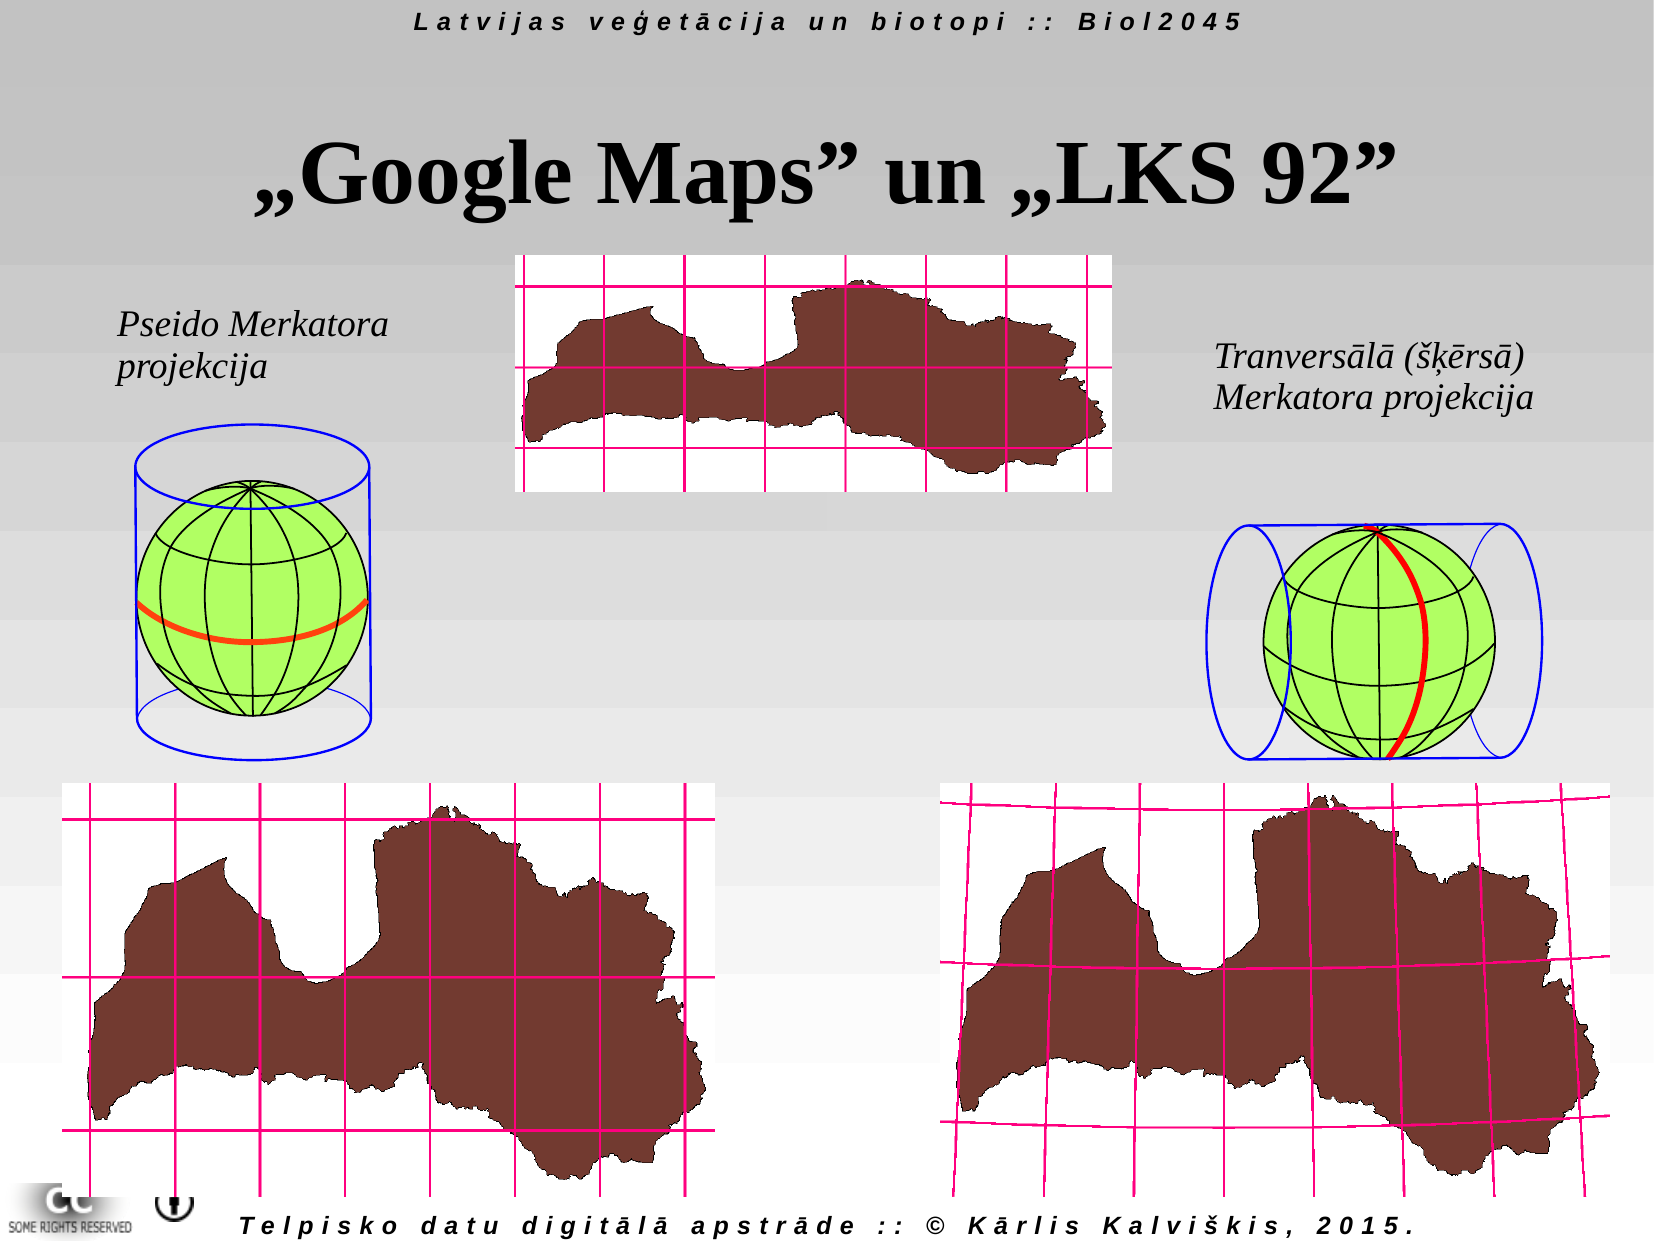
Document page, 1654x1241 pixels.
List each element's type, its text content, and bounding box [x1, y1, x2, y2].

text_box [1383, 531, 1496, 663]
text_box [1292, 668, 1353, 736]
text_box [1263, 578, 1288, 662]
text_box Pseido Merkatora projekcija [59, 295, 447, 394]
text_box [232, 696, 252, 716]
title „Google Maps” un „LKS 92” [29, 56, 1625, 289]
text_box [156, 503, 208, 545]
text_box [254, 642, 292, 695]
text_box [206, 562, 251, 639]
text_box [1440, 646, 1495, 725]
text_box [1408, 711, 1473, 756]
text_box [138, 609, 187, 680]
text_box [1263, 648, 1288, 706]
text_box [1286, 678, 1314, 724]
text_box [201, 690, 244, 716]
text_box [313, 605, 368, 681]
picture [0, 0, 1654, 1241]
text_box [240, 480, 249, 485]
text_box [272, 509, 328, 558]
text_box [1381, 684, 1418, 738]
text_box [296, 550, 339, 634]
text_box [254, 697, 271, 716]
text_box [221, 493, 244, 506]
text_box [257, 493, 282, 507]
text_box [293, 503, 368, 617]
text_box [253, 561, 297, 639]
text_box [255, 487, 316, 505]
text_box [1291, 593, 1334, 679]
text_box [1333, 605, 1378, 684]
text_box Tranversālā (šķērsā) Merkatora projekcija [1180, 295, 1568, 426]
text_box [252, 510, 292, 563]
text_box [237, 493, 249, 507]
text_box [1379, 539, 1417, 607]
text_box [211, 642, 251, 694]
text_box [277, 629, 335, 693]
text_box [211, 510, 250, 563]
text_box [138, 535, 168, 616]
text_box [1287, 586, 1296, 605]
text_box [156, 665, 226, 713]
text_box [215, 482, 240, 487]
text_box [162, 549, 207, 633]
text_box [1338, 683, 1378, 738]
text_box [252, 493, 265, 507]
text_box [1344, 526, 1363, 530]
text_box [1285, 710, 1354, 757]
text_box [188, 488, 244, 505]
text_box [1425, 594, 1466, 679]
text_box [279, 668, 346, 713]
text_box [173, 508, 230, 558]
text_box [1360, 740, 1379, 757]
text_box [1381, 740, 1396, 757]
text_box [1285, 532, 1371, 588]
text_box [1380, 606, 1422, 684]
text_box [1391, 540, 1455, 601]
text_box [262, 690, 300, 716]
text_box [1327, 733, 1369, 757]
text_box [166, 627, 226, 692]
text_box [1338, 537, 1377, 607]
text_box [1394, 733, 1428, 757]
text_box [1407, 670, 1462, 736]
text_box [1300, 537, 1370, 602]
text_box [258, 481, 283, 485]
